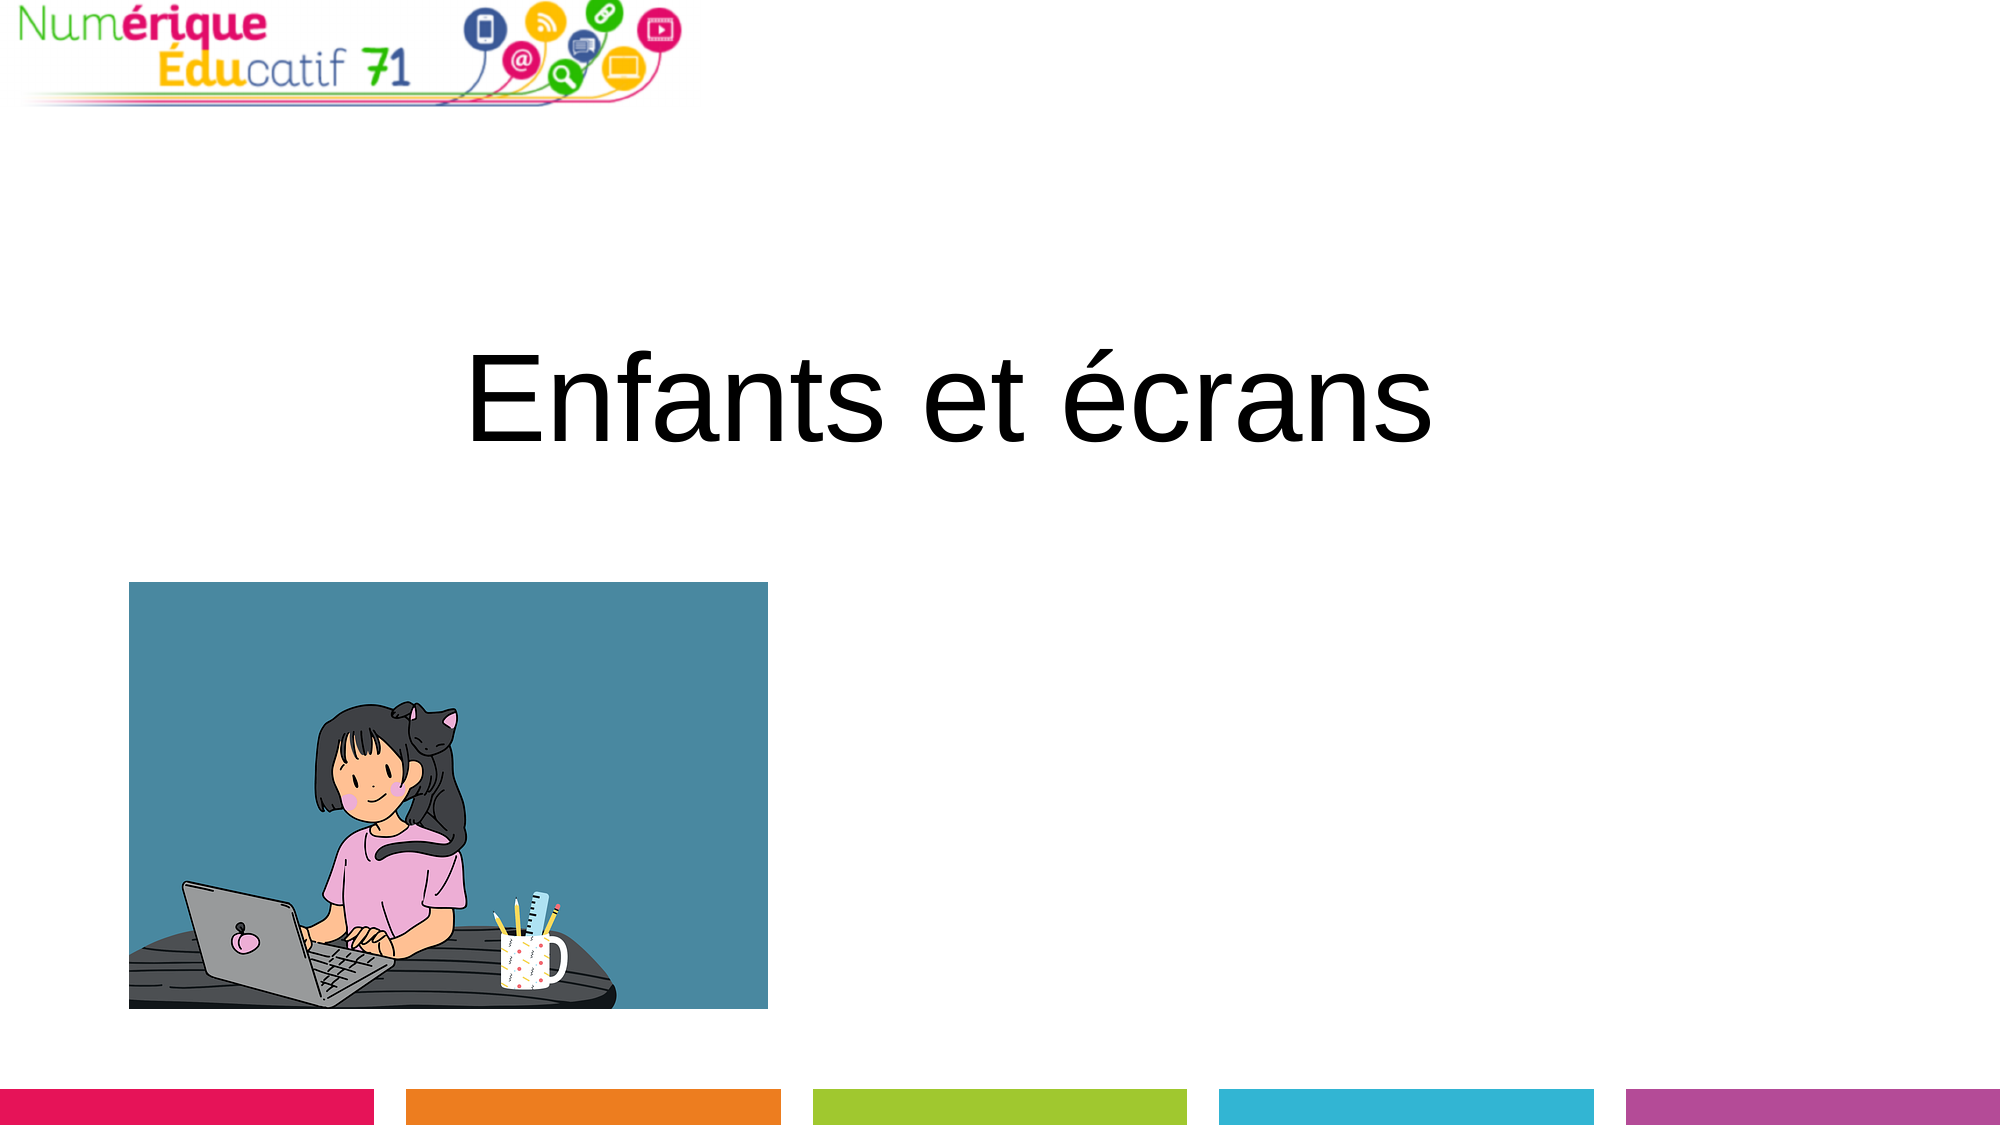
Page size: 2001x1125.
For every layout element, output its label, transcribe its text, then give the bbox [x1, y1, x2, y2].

picture [0, 0, 701, 107]
text_box Enfants et écrans [448, 321, 1489, 638]
text_box [1626, 1089, 2000, 1125]
text_box [0, 1089, 374, 1125]
picture [129, 582, 768, 1009]
text_box [1219, 1089, 1594, 1125]
text_box [406, 1089, 781, 1125]
text_box [813, 1089, 1187, 1125]
